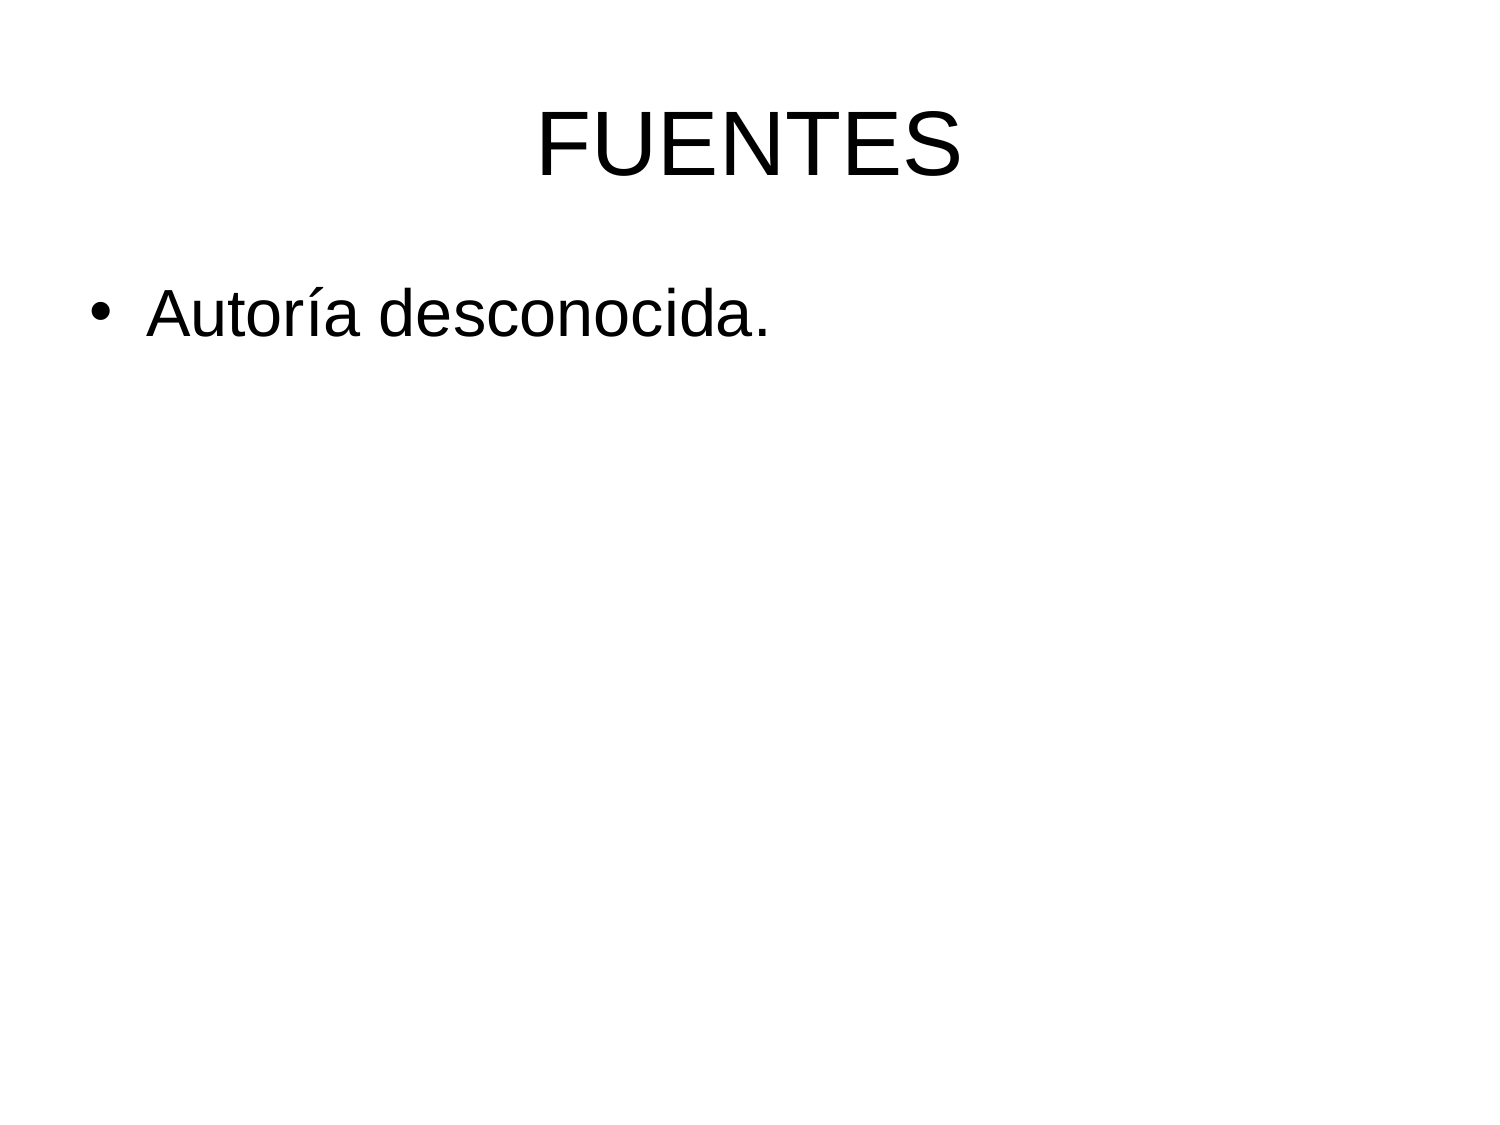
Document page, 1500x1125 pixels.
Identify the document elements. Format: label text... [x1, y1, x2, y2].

list Autoría desconocida. [75, 262, 1426, 1005]
title FUENTES [75, 45, 1426, 233]
